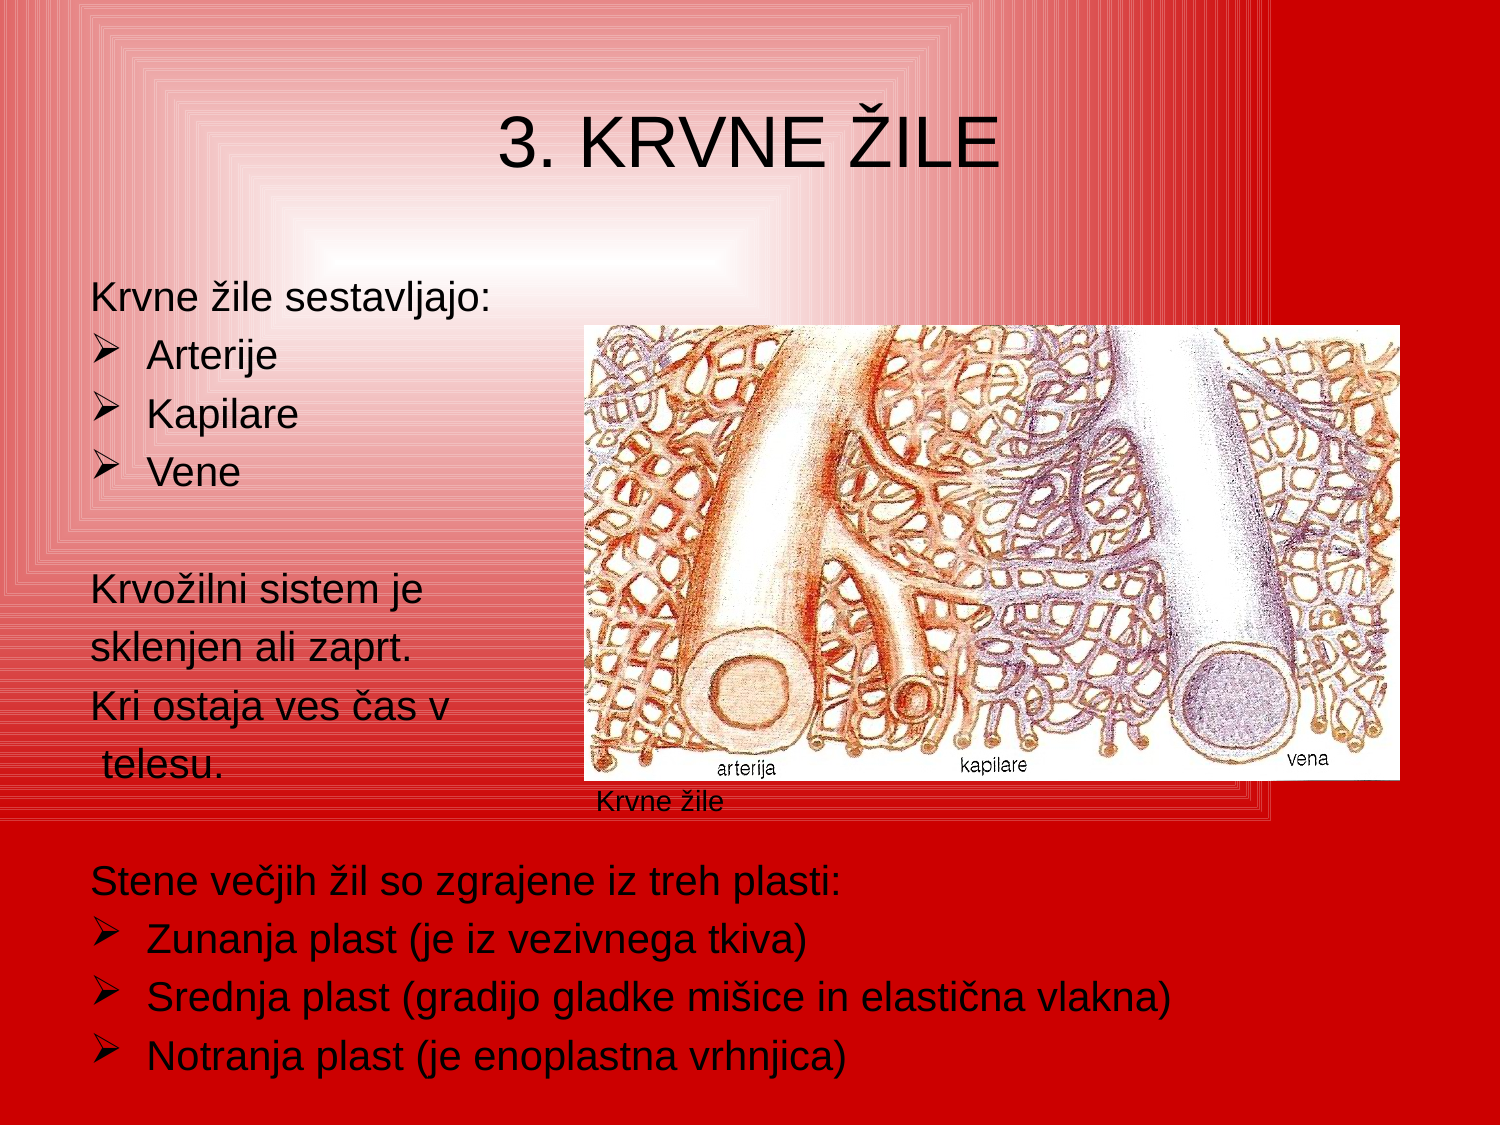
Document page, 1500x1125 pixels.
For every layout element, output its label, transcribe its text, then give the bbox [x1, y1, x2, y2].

text_box Krvne žile [581, 774, 740, 825]
title 3. KRVNE ŽILE [75, 45, 1425, 233]
list Krvne žile sestavljajo: Arterije Kapilare Vene Krvožilni sistem je sklenjen ali zaprt. Kri ostaja ves čas v telesu. Stene večjih žil so zgrajene iz treh plasti: Zunanja plast (je iz vezivnega tkiva) Srednja plast (gradijo gladke mišice in elastična vlakna) Notranja plast (je enoplastna vrhnjica) [75, 262, 1425, 1125]
picture [584, 325, 1400, 781]
